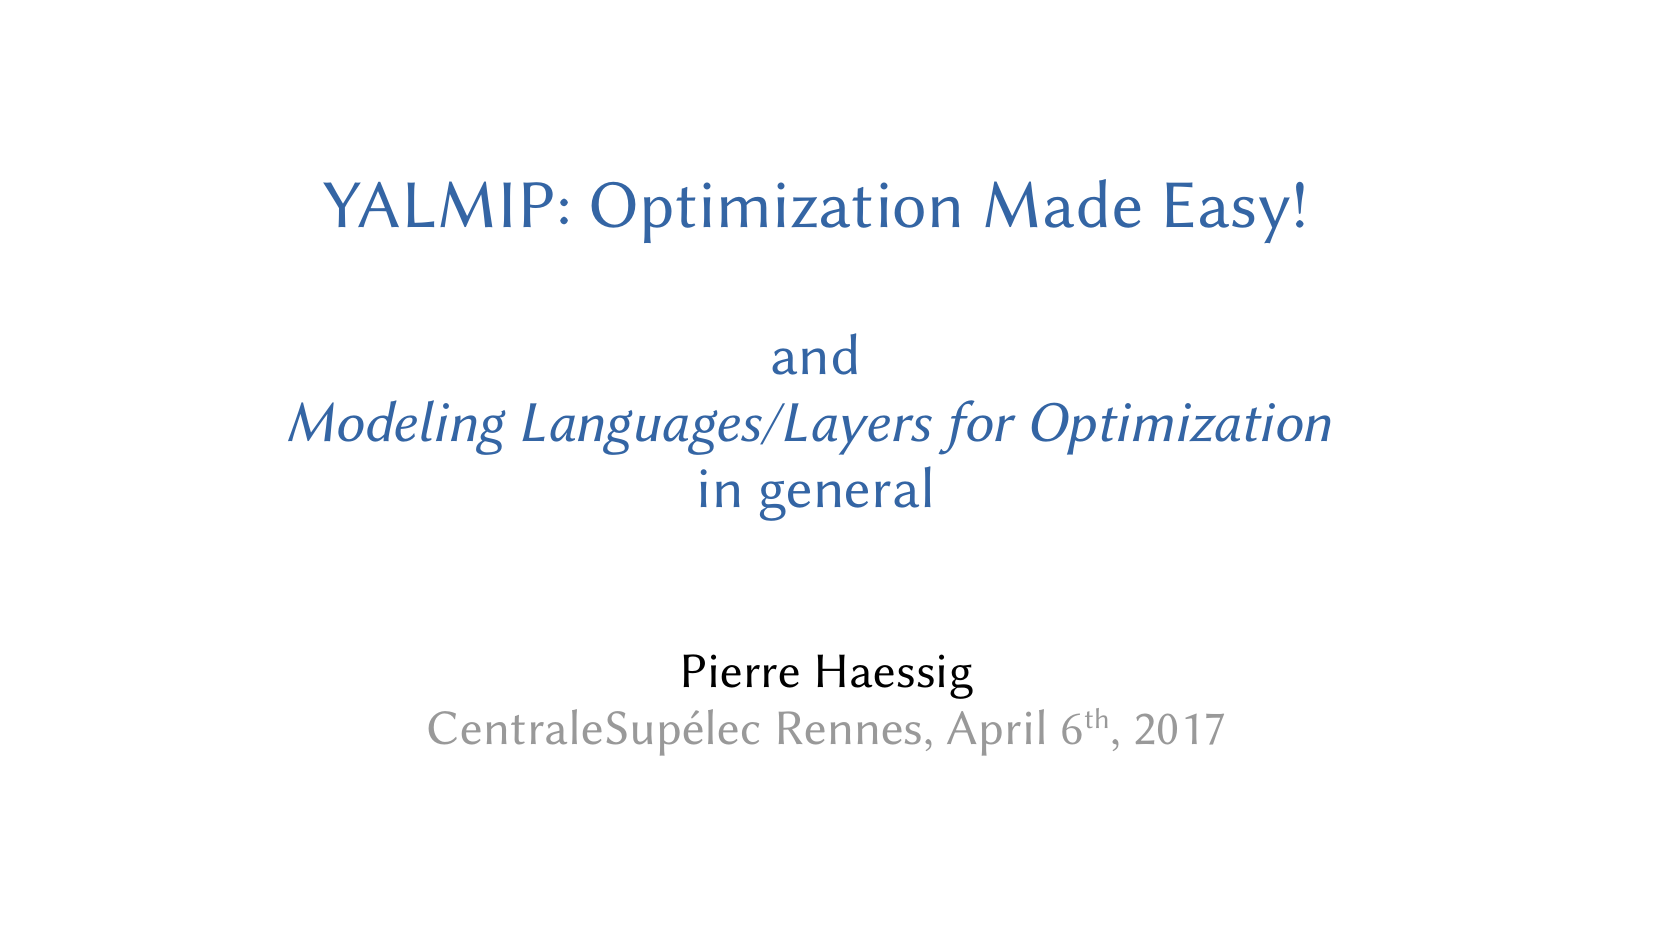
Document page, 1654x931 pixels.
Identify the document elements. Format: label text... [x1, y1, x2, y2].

subtitle Pierre Haessig CentraleSupélec Rennes, April 6th, 2017 [82, 217, 1571, 758]
title YALMIP: Optimization Made Easy! and Modeling Languages/Layers for Optimization in general [71, 165, 1561, 523]
